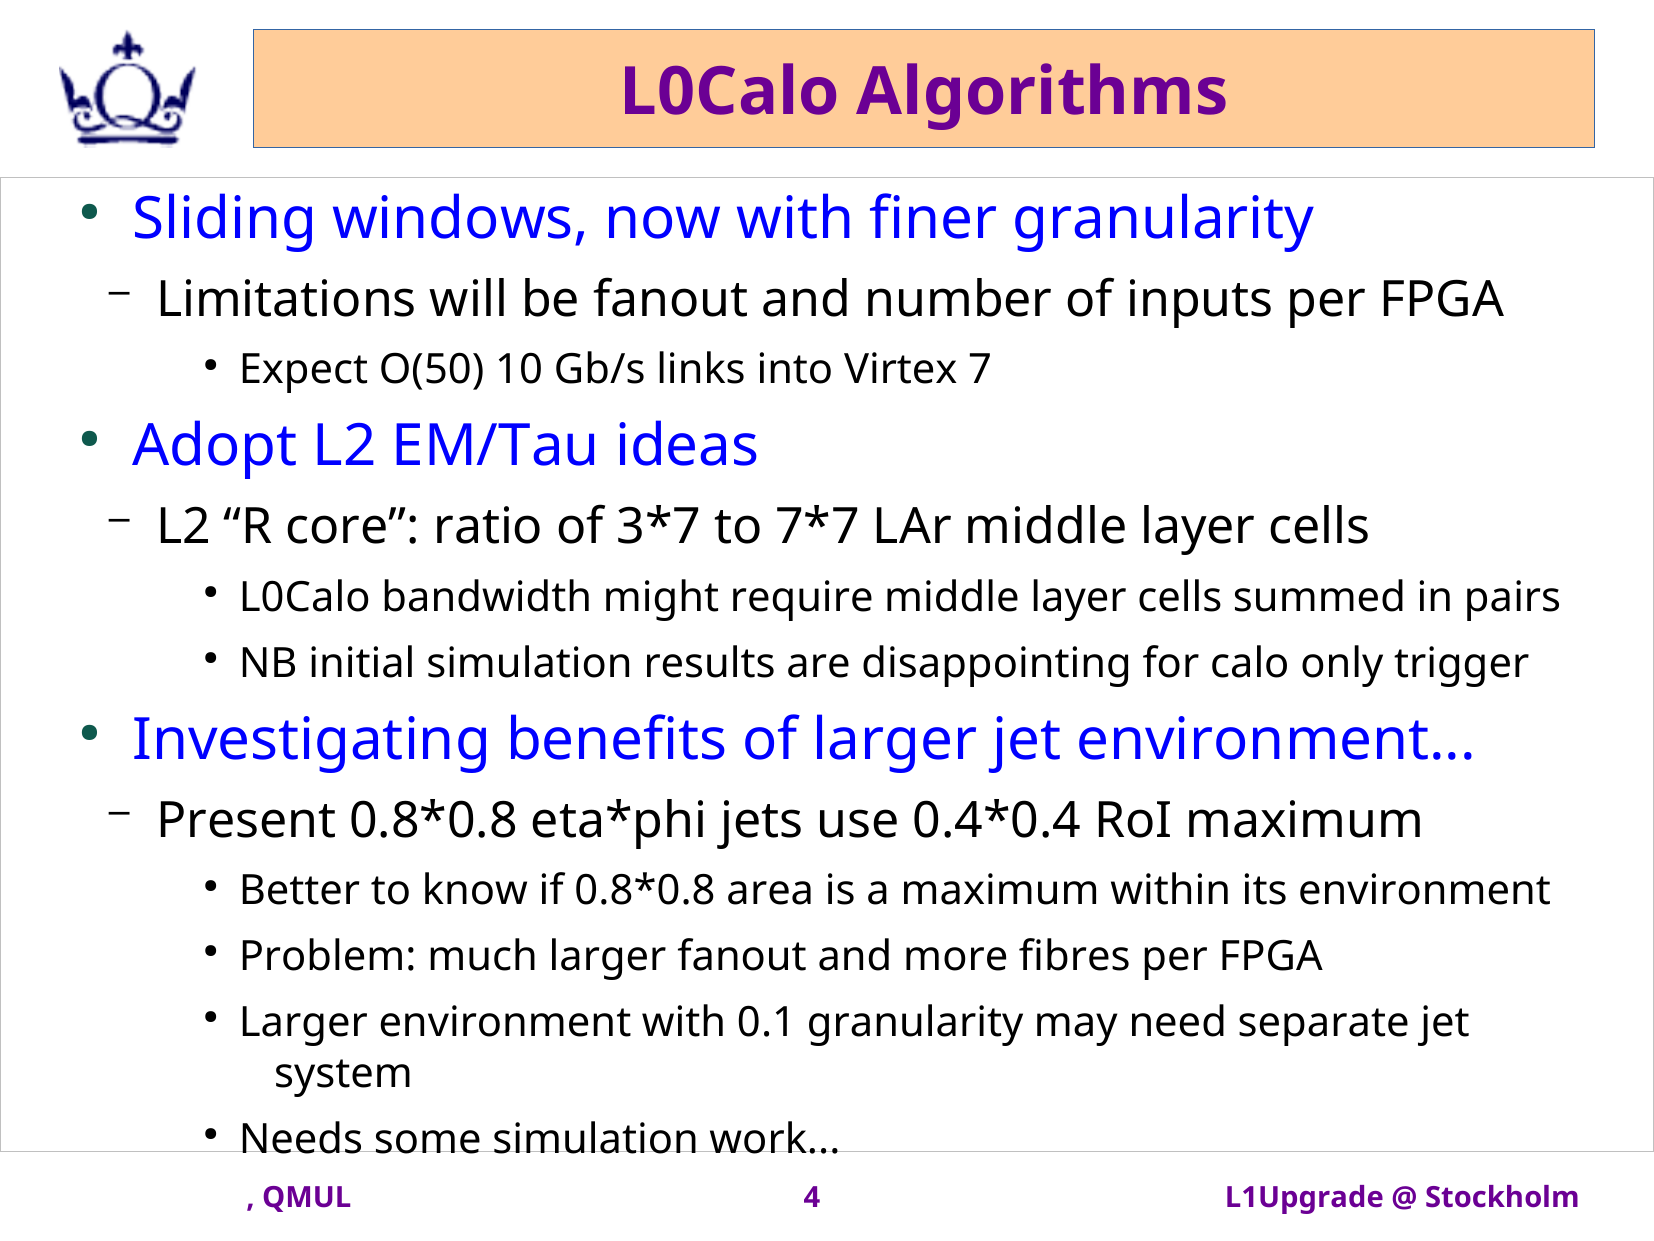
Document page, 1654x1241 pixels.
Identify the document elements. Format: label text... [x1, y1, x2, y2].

title L0Calo Algorithms [253, 29, 1595, 148]
list Sliding windows, now with finer granularity Limitations will be fanout and number of inputs per FPGA Expect O(50) 10 Gb/s links into Virtex 7 Adopt L2 EM/Tau ideas L2 “R core”: ratio of 3*7 to 7*7 LAr middle layer cells L0Calo bandwidth might require middle layer cells summed in pairs NB initial simulation results are disappointing for calo only trigger Investigating benefits of larger jet environment... Present 0.8*0.8 eta*phi jets use 0.4*0.4 RoI maximum Better to know if 0.8*0.8 area is a maximum within its environment Problem: much larger fanout and more fibres per FPGA Larger environment with 0.1 granularity may need separate jet system Needs some simulation work... [61, 181, 1605, 1149]
picture [59, 29, 200, 148]
